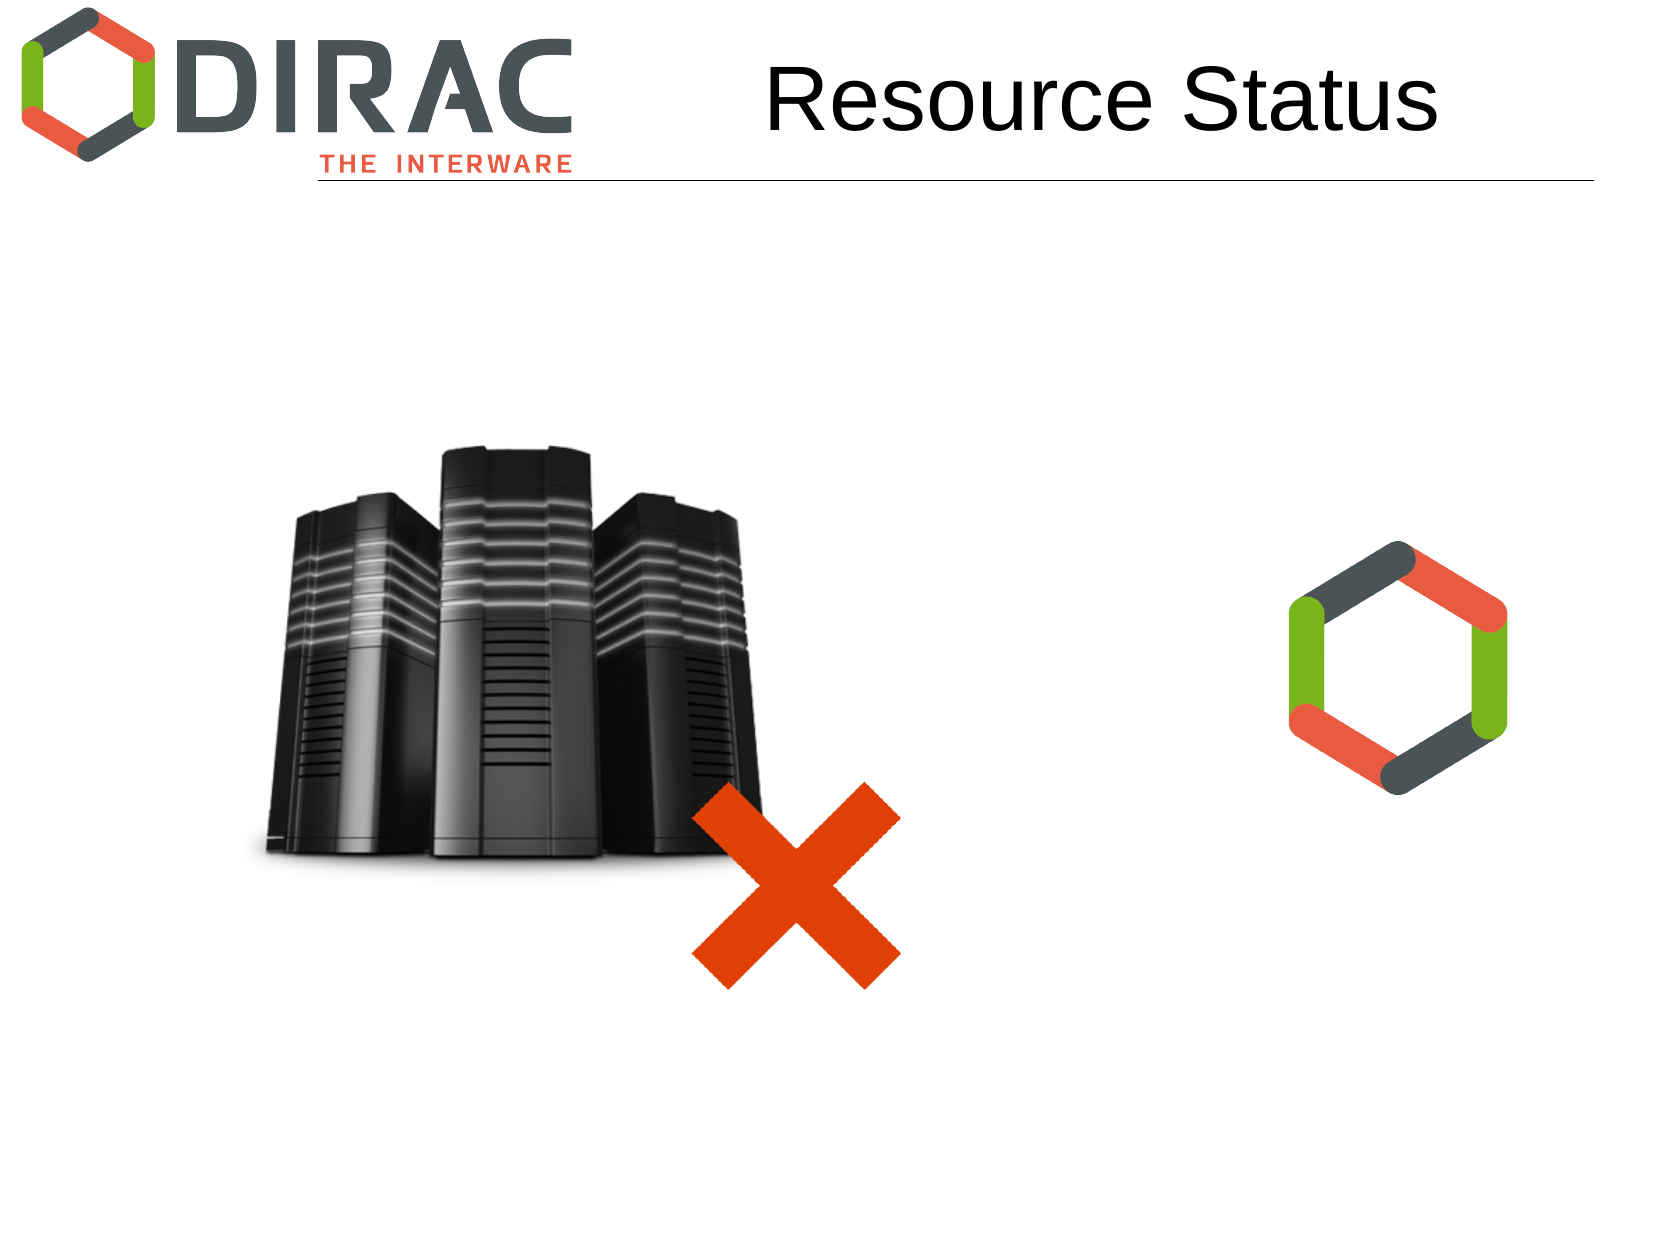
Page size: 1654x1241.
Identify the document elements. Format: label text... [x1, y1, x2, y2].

title Resource Status [615, 32, 1591, 166]
picture [4, 0, 589, 181]
picture [234, 445, 901, 991]
picture [1260, 529, 1533, 826]
